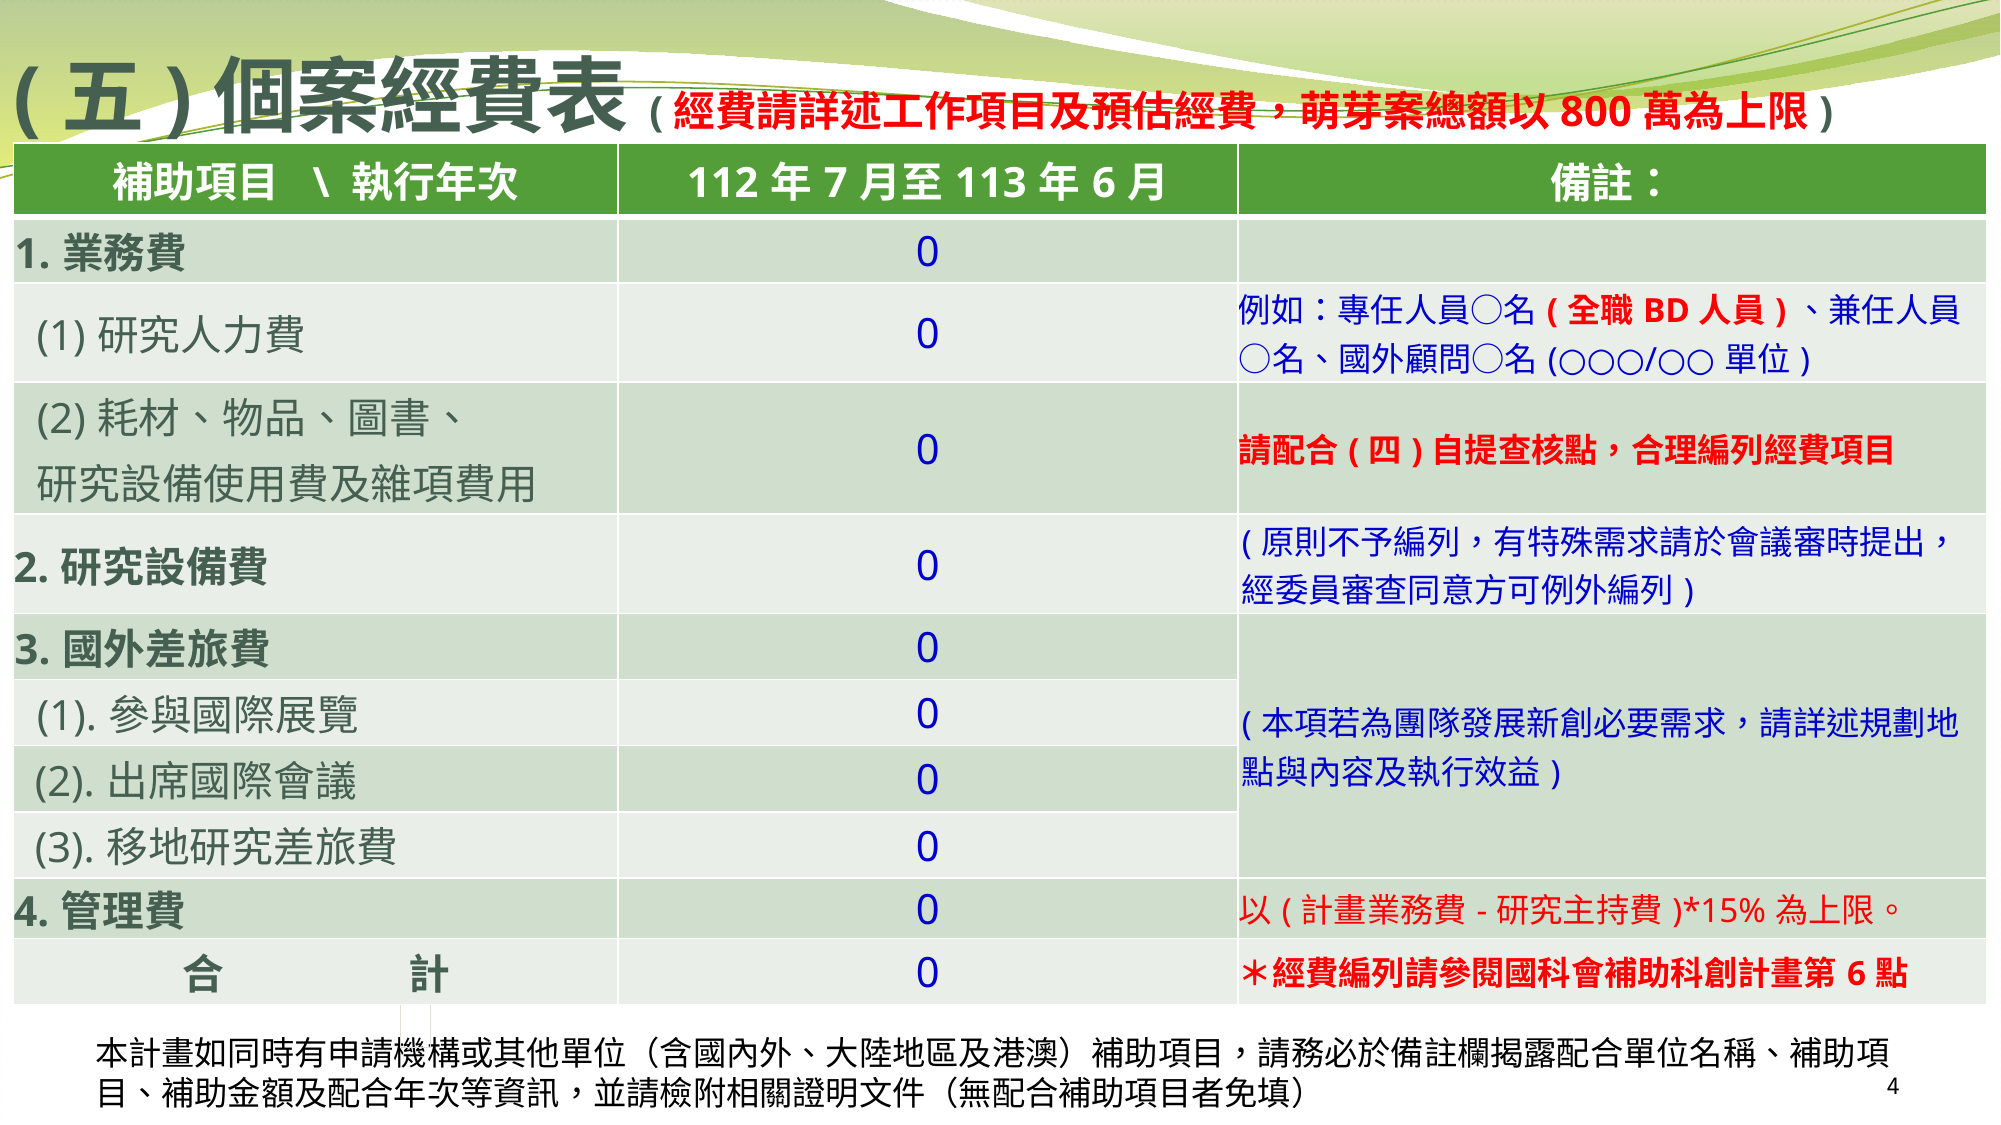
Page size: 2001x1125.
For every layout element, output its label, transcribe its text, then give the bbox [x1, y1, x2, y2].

text_box 本計畫如同時有申請機構或其他單位（含國內外、大陸地區及港澳）補助項目，請務必於備註欄揭露配合單位名稱、補助項目、補助金額及配合年次等資訊，並請檢附相關證明文件（無配合補助項目者免填） [80, 1024, 1920, 1120]
table_cell [1239, 220, 1986, 282]
table_cell 0 [619, 680, 1237, 745]
slide_number <編號> [1733, 1042, 1900, 1103]
table_cell (3).移地研究差旅費 [14, 813, 617, 877]
table_cell (2).出席國際會議 [14, 746, 617, 811]
table_cell 0 [619, 746, 1237, 811]
table_cell 0 [619, 879, 1237, 938]
table_cell ＊經費編列請參閱國科會補助科創計畫第6點 [1239, 939, 1986, 1004]
table_cell 1.業務費 [14, 220, 617, 282]
table_cell 0 [619, 515, 1237, 613]
table_cell 0 [619, 220, 1237, 282]
table_cell (2)耗材、物品、圖書、 研究設備使用費及雜項費用 [14, 383, 617, 513]
table_cell 例如：專任人員○名(全職BD人員)、兼任人員 ○名、國外顧問○名(○○○/○○單位) [1239, 284, 1986, 381]
table_header 備註： [1239, 144, 1986, 214]
table_cell 0 [619, 284, 1237, 381]
table_header 112年7月至113年6月 [619, 144, 1237, 214]
table_cell 2.研究設備費 [14, 515, 617, 613]
table_cell (1).參與國際展覽 [14, 680, 617, 745]
title (五)個案經費表(經費請詳述工作項目及預估經費，萌芽案總額以800萬為上限) [13, 21, 1987, 142]
table_cell (本項若為團隊發展新創必要需求，請詳述規劃地點與內容及執行效益) [1239, 614, 1986, 877]
table_cell 3.國外差旅費 [14, 614, 617, 679]
table_cell 以(計畫業務費-研究主持費)*15%為上限。 [1239, 879, 1986, 938]
table_cell 4.管理費 [14, 879, 617, 938]
table_cell 0 [619, 939, 1237, 1004]
table_cell 0 [619, 813, 1237, 877]
table_cell 請配合(四)自提查核點，合理編列經費項目 [1239, 383, 1986, 513]
table_cell 0 [619, 383, 1237, 513]
table_cell 合 計 [14, 939, 617, 1004]
table_cell 0 [619, 614, 1237, 679]
table_cell (原則不予編列，有特殊需求請於會議審時提出，經委員審查同意方可例外編列) [1239, 515, 1986, 613]
table_header 補助項目 \ 執行年次 [14, 144, 617, 214]
table_cell (1)研究人力費 [14, 284, 617, 381]
